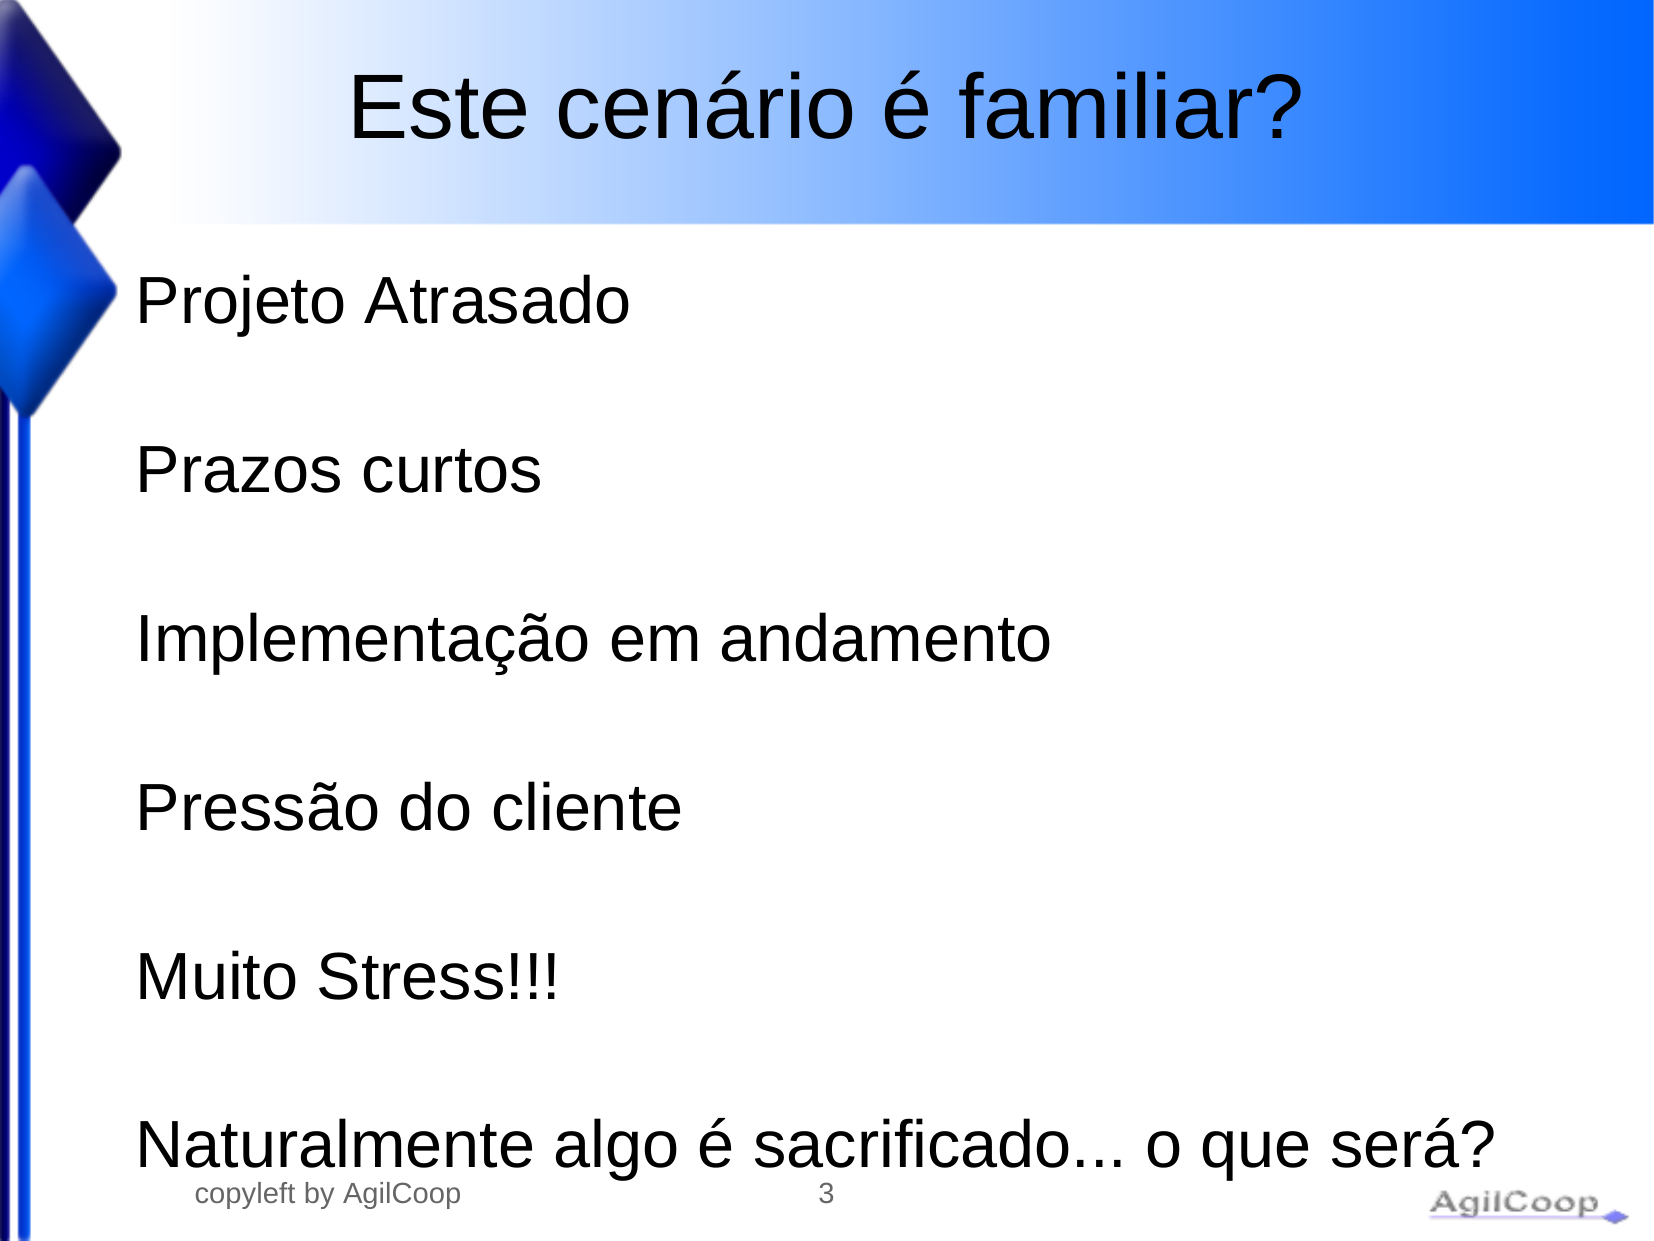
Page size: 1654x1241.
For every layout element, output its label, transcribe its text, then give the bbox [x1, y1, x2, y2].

title Este cenário é familiar? [82, 60, 1571, 163]
list Projeto Atrasado Prazos curtos Implementação em andamento Pressão do cliente Muito Stress!!! Naturalmente algo é sacrificado... o que será? [118, 271, 1607, 1190]
picture [0, 0, 1654, 1241]
